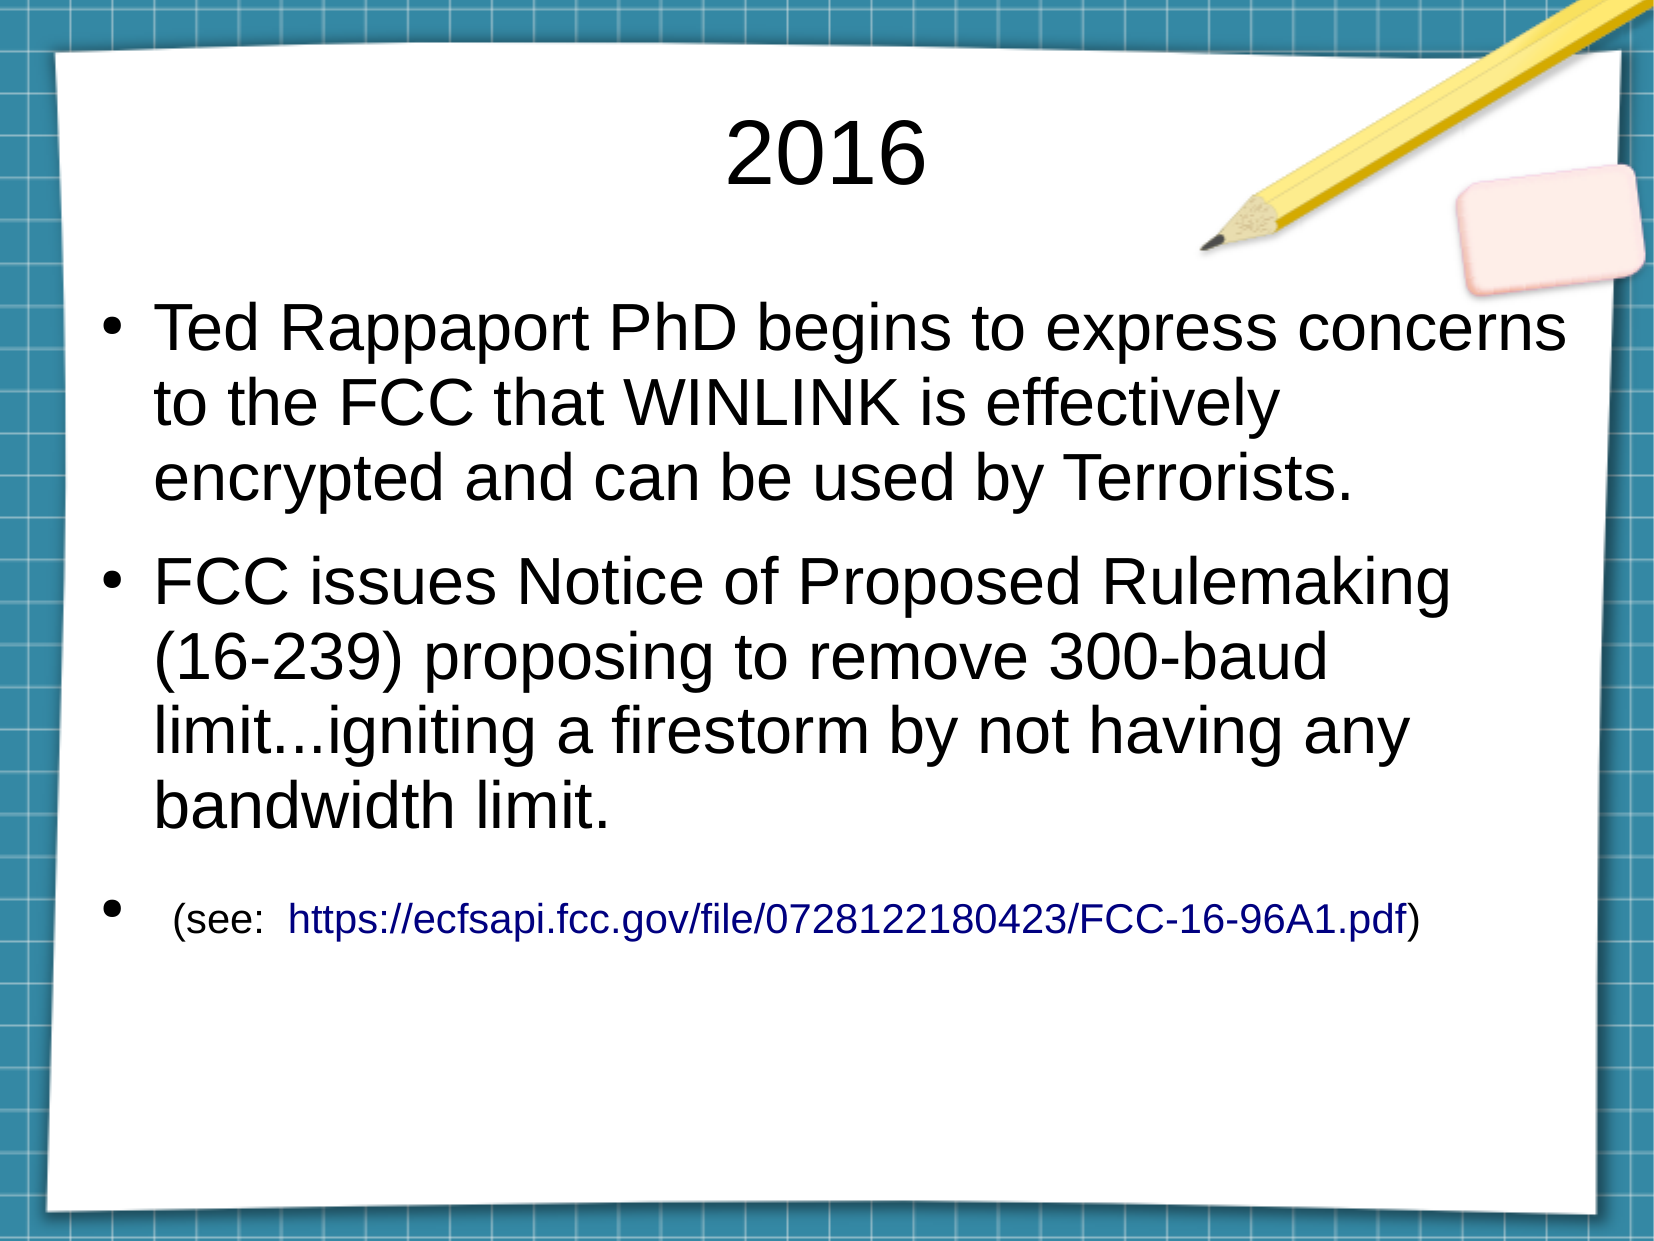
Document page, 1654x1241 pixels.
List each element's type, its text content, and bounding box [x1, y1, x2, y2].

list Ted Rappaport PhD begins to express concerns to the FCC that WINLINK is effectively encrypted and can be used by Terrorists. FCC issues Notice of Proposed Rulemaking (16-239) proposing to remove 300-baud limit...igniting a firestorm by not having any bandwidth limit. (see: https://ecfsapi.fcc.gov/file/0728122180423/FCC-16-96A1.pdf) [82, 290, 1571, 1010]
title 2016 [82, 49, 1571, 257]
picture [0, 0, 1654, 1241]
